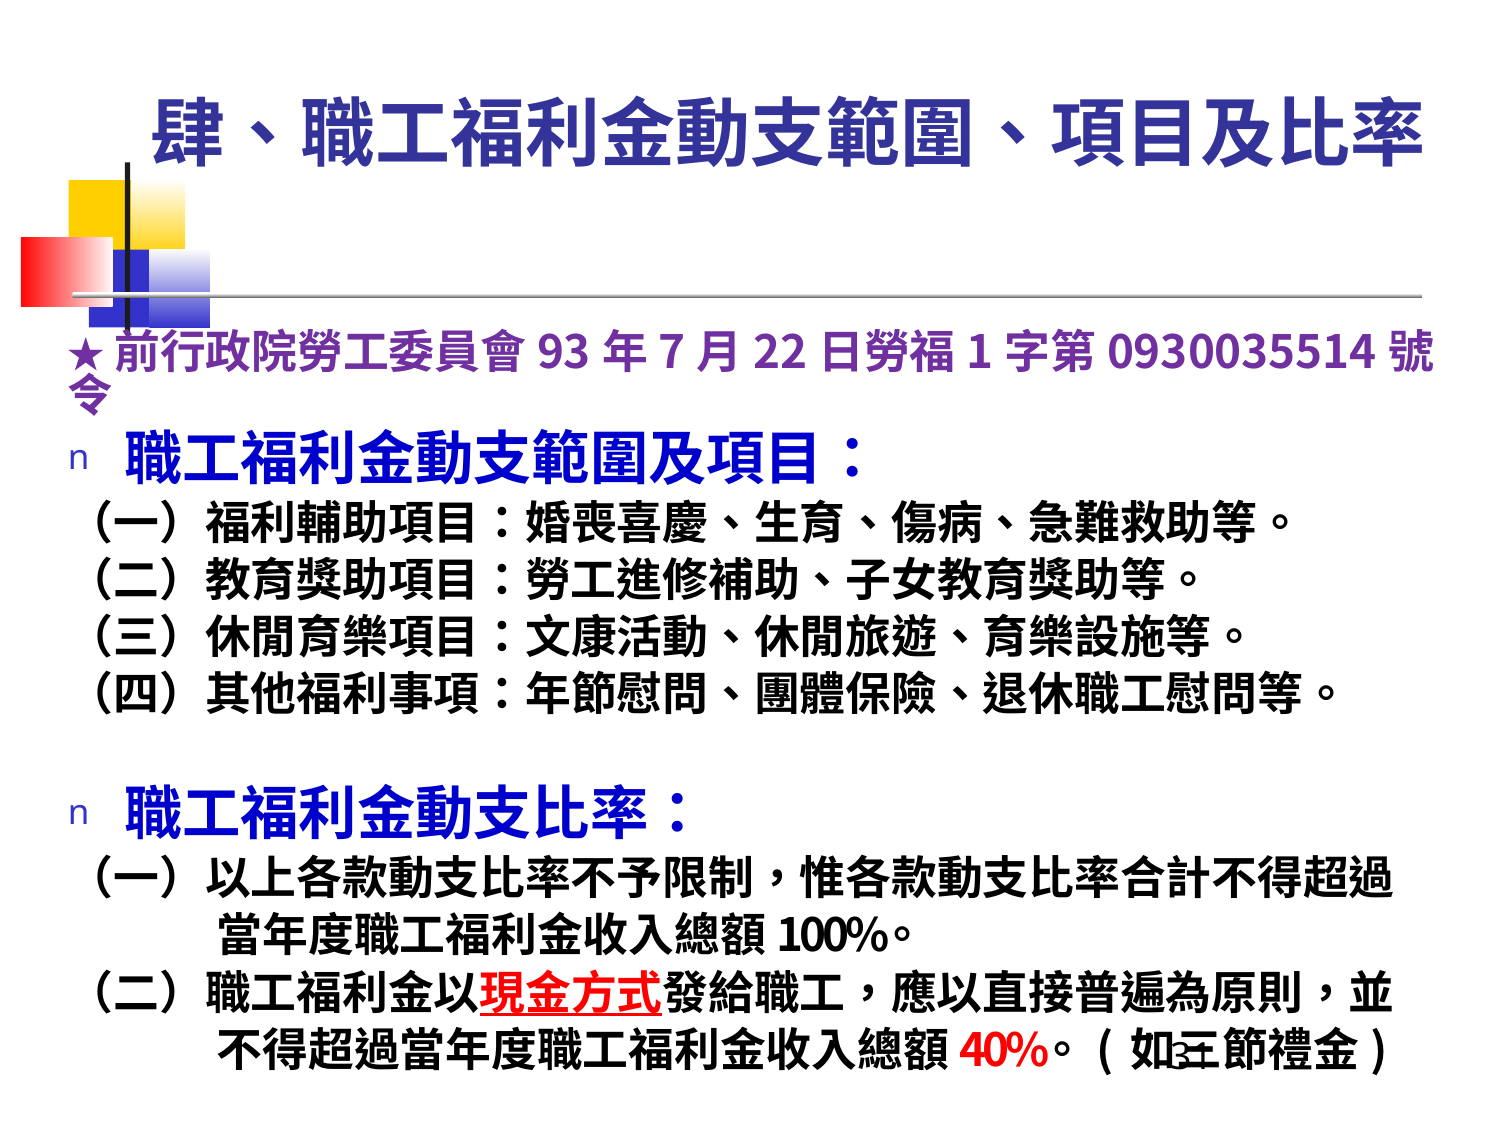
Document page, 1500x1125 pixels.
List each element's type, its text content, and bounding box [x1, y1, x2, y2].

list ★前行政院勞工委員會93年7月22日勞福1字第0930035514號令 職工福利金動支範圍及項目： （一）福利輔助項目：婚喪喜慶、生育、傷病、急難救助等。 （二）教育獎助項目：勞工進修補助、子女教育獎助等。 （三）休閒育樂項目：文康活動、休閒旅遊、育樂設施等。 （四）其他福利事項：年節慰問、團體保險、退休職工慰問等。 職工福利金動支比率： （一）以上各款動支比率不予限制，惟各款動支比率合計不得超過 當年度職工福利金收入總額100%。 （二）職工福利金以現金方式發給職工，應以直接普遍為原則，並 不得超過當年度職工福利金收入總額40%。(如三節禮金) [53, 326, 1458, 1047]
slide_number <編號> [1159, 1047, 1167, 1060]
title 肆、職工福利金動支範圍、項目及比率 [135, 78, 1471, 266]
slide_number <編號> [1155, 1024, 1468, 1100]
